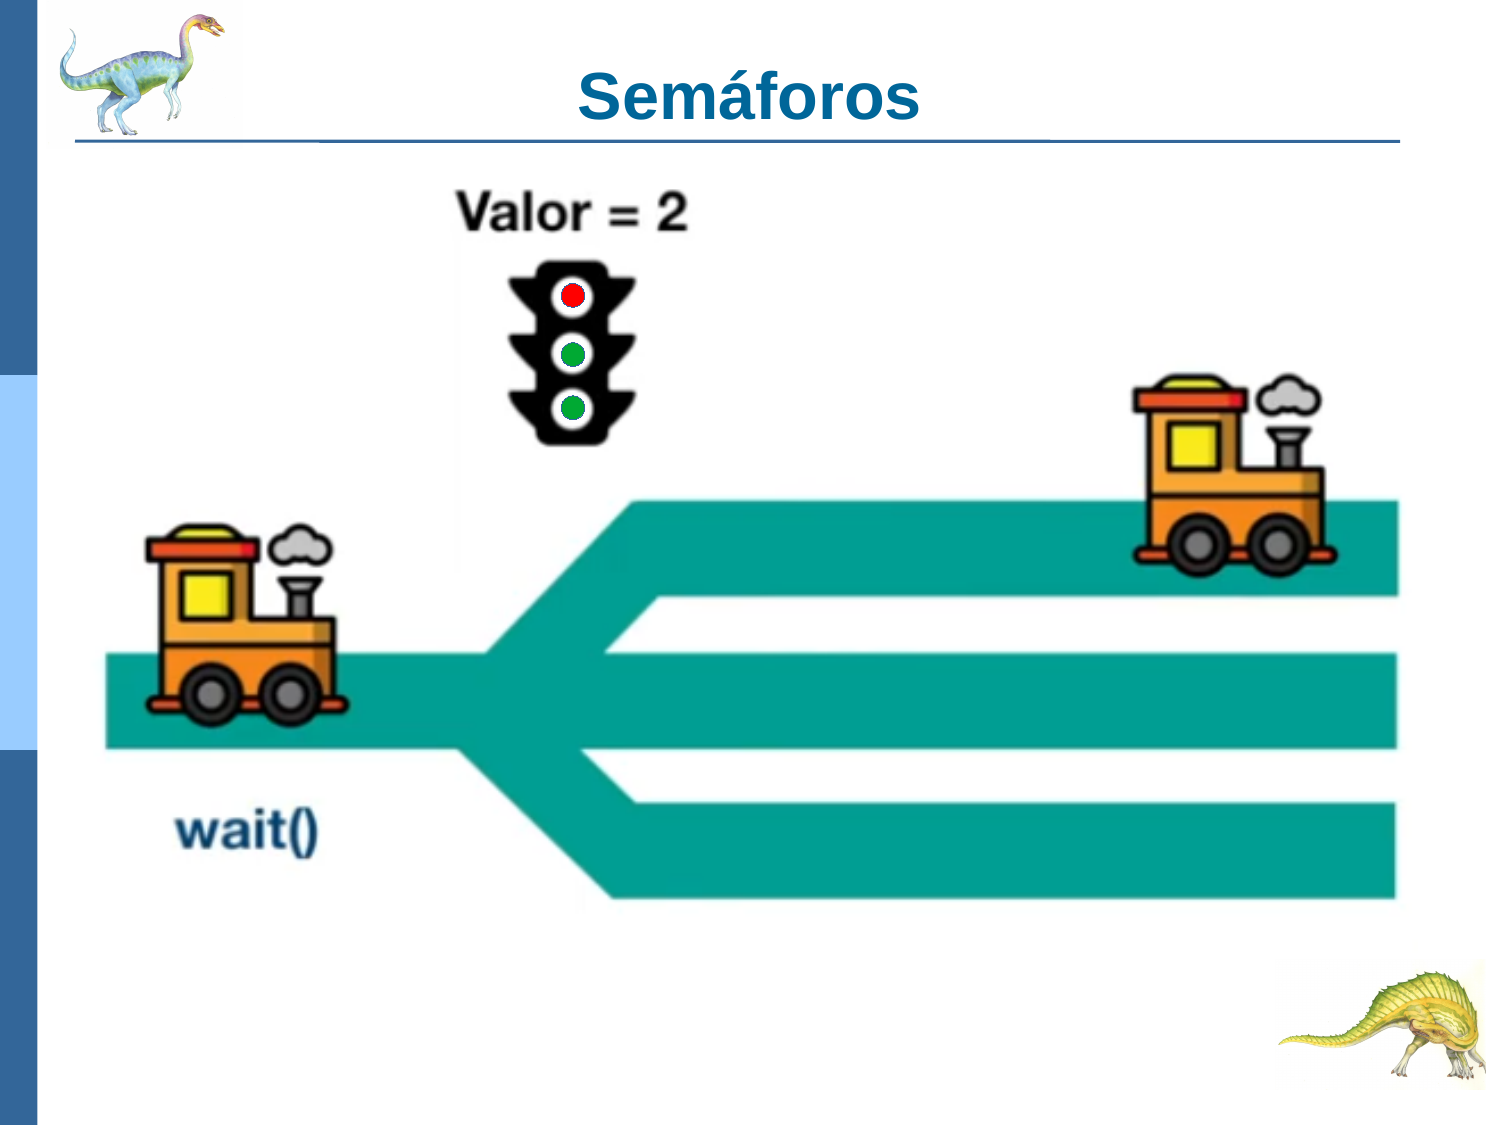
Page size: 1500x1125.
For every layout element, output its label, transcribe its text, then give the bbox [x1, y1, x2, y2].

text_box [561, 283, 585, 308]
text_box [561, 395, 585, 420]
picture [90, 188, 1418, 957]
picture [46, 0, 243, 149]
text_box [561, 342, 585, 367]
text_box Semáforos [75, 45, 1426, 141]
picture [1275, 959, 1486, 1090]
